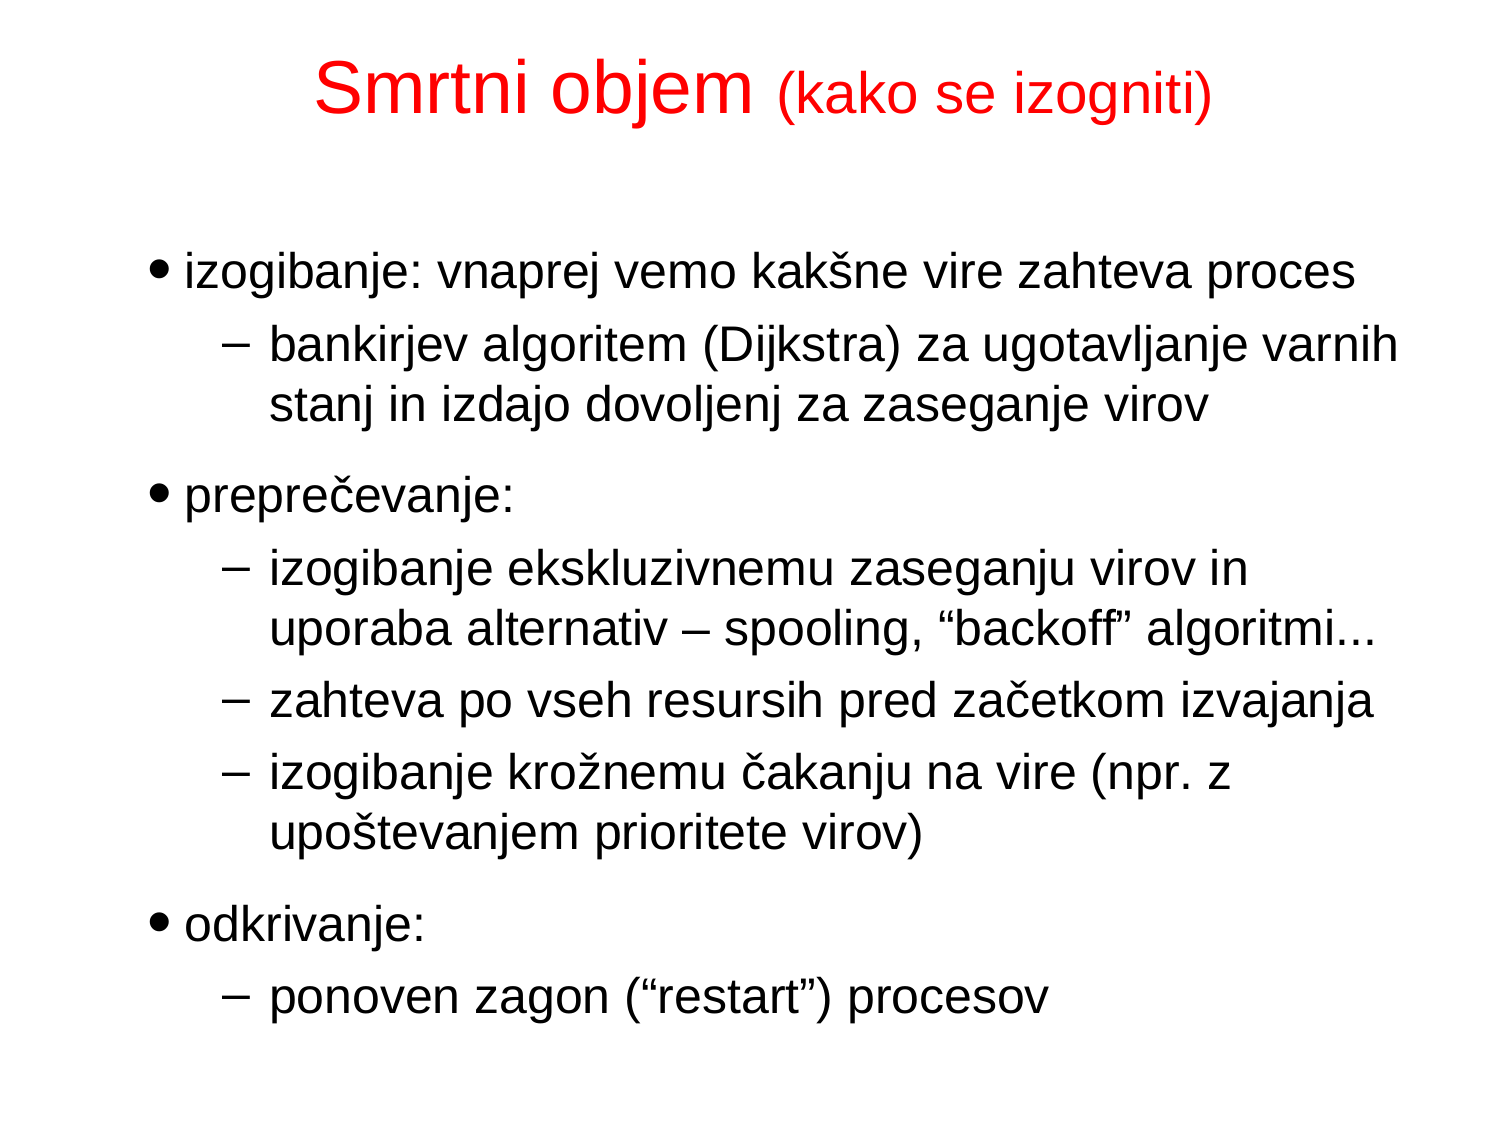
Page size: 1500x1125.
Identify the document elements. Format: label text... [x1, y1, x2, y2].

title Smrtni objem (kako se izogniti) [107, 31, 1421, 207]
list izogibanje: vnaprej vemo kakšne vire zahteva proces bankirjev algoritem (Dijkstra) za ugotavljanje varnih stanj in izdajo dovoljenj za zaseganje virov preprečevanje: izogibanje ekskluzivnemu zaseganju virov in uporaba alternativ – spooling, “backoff” algoritmi... zahteva po vseh resursih pred začetkom izvajanja izogibanje krožnemu čakanju na vire (npr. z upoštevanjem prioritete virov) odkrivanje: ponoven zagon (“restart”) procesov [132, 231, 1429, 1104]
